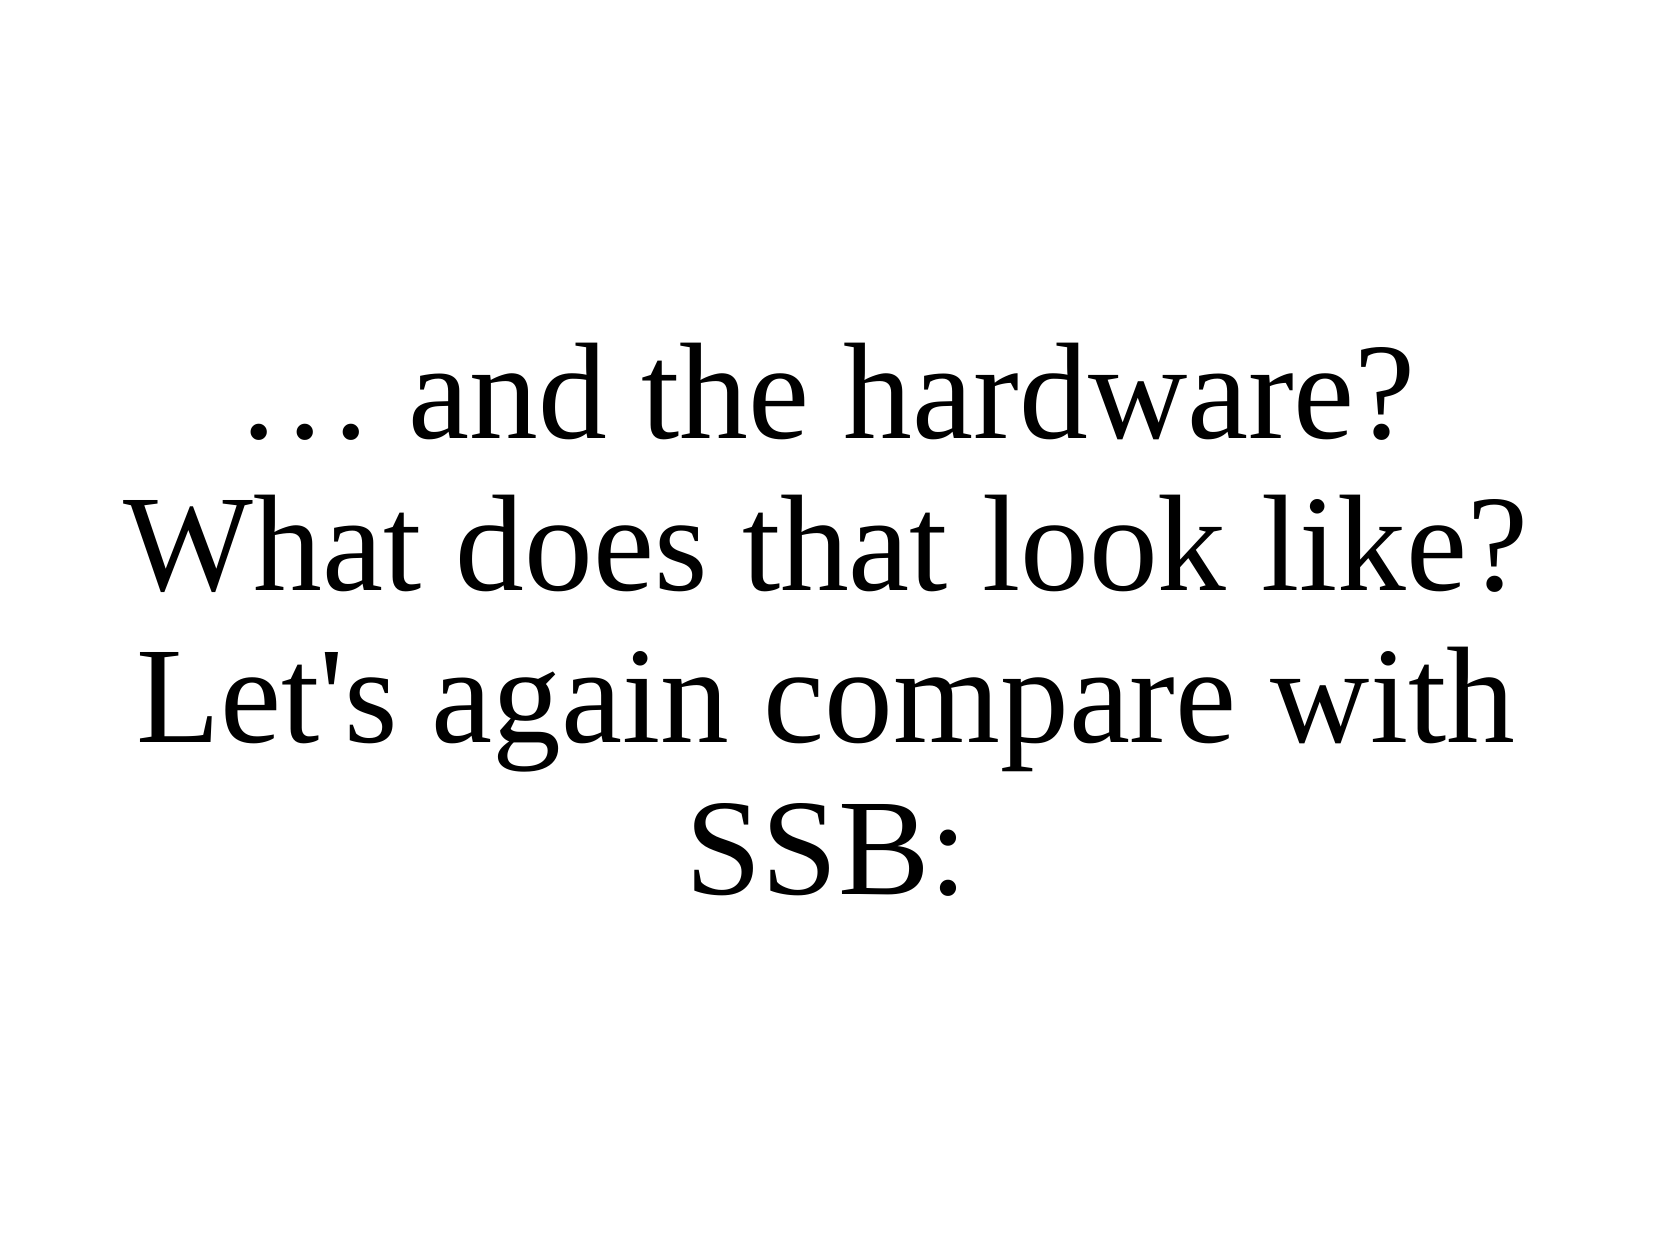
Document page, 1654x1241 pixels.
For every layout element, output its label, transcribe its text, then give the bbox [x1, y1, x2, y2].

subtitle … and the hardware? What does that look like? Let's again compare with SSB: [82, 88, 1571, 1152]
